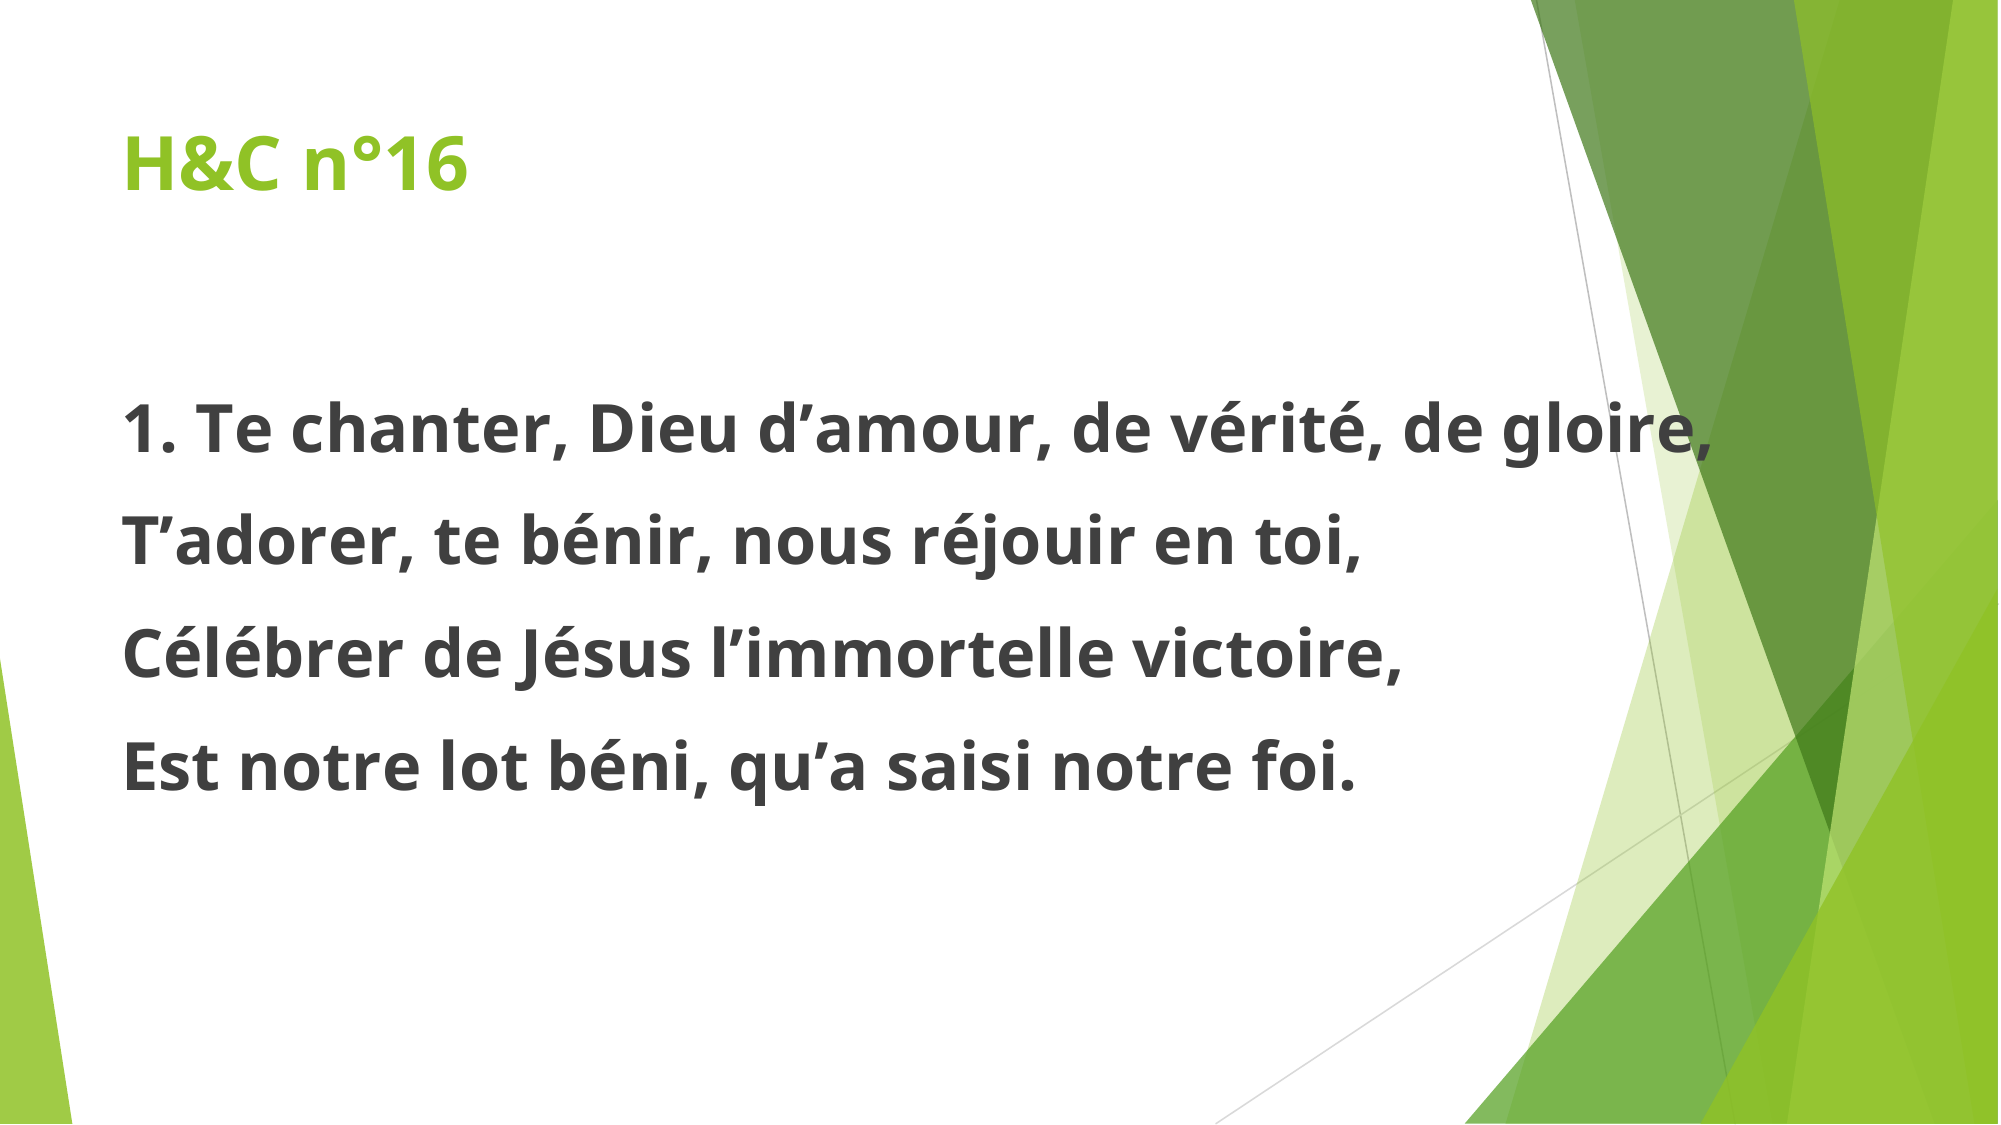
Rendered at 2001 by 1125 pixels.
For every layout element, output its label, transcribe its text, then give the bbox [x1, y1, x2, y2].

text_box H&C n°16 [106, 107, 508, 213]
text_box 1. Te chanter, Dieu d’amour, de vérité, de gloire, T’adorer, te bénir, nous réjouir en toi, Célébrer de Jésus l’immortelle victoire, Est notre lot béni, qu’a saisi notre foi. [106, 366, 1973, 1075]
